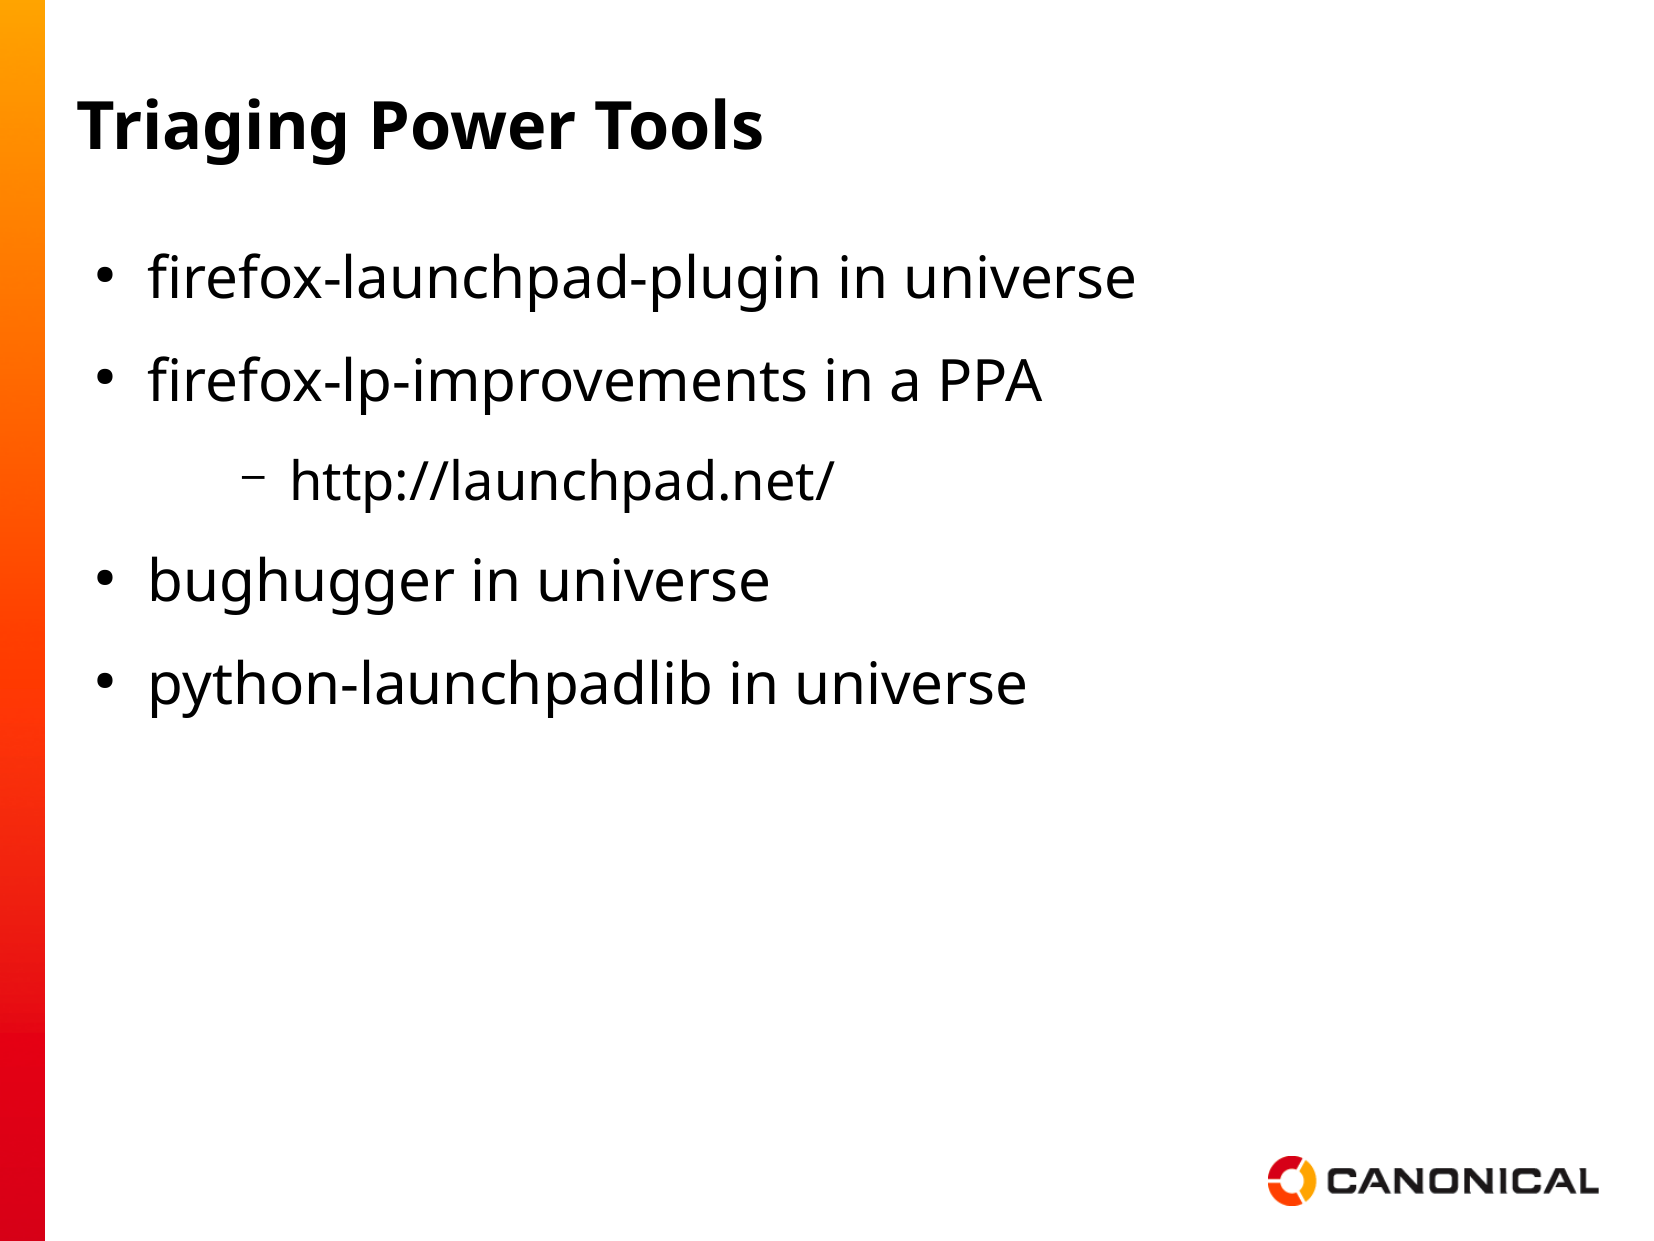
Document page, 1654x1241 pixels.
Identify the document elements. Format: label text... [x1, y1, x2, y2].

picture [0, 0, 45, 1241]
title Triaging Power Tools [76, 48, 1589, 200]
list firefox-launchpad-plugin in universe firefox-lp-improvements in a PPA http://launchpad.net/ bughugger in universe python-launchpadlib in universe [76, 236, 1589, 1040]
picture [1268, 1156, 1599, 1206]
